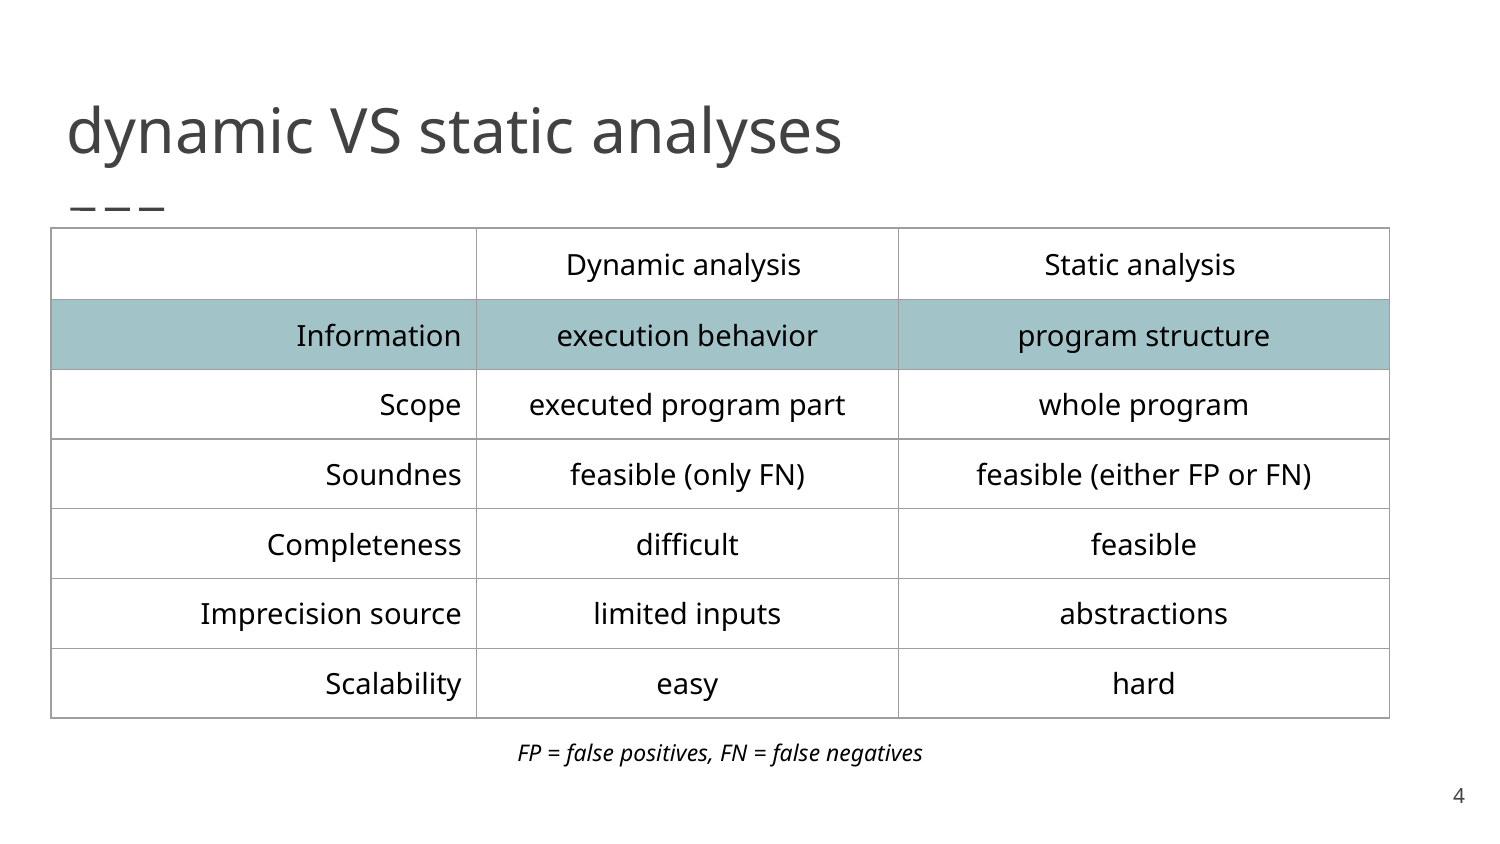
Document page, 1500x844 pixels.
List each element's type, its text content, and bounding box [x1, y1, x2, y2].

table_cell program structure [899, 300, 1389, 369]
table_header [52, 229, 476, 299]
table_cell difficult [477, 509, 898, 578]
table_cell Scalability [52, 649, 476, 717]
table_cell Completeness [52, 509, 476, 578]
slide_number <number> [1389, 764, 1480, 830]
table_cell feasible [899, 509, 1389, 578]
table_cell execution behavior [477, 300, 898, 369]
table_cell abstractions [899, 579, 1389, 648]
table_cell whole program [899, 370, 1389, 438]
text_box FP = false positives, FN = false negatives [237, 716, 1204, 789]
table_cell feasible (either FP or FN) [899, 440, 1389, 508]
table_cell limited inputs [477, 579, 898, 648]
table_cell Soundnes [52, 440, 476, 508]
table_cell Imprecision source [52, 579, 476, 648]
table_header Dynamic analysis [477, 229, 898, 299]
title dynamic VS static analyses [51, 61, 1449, 182]
table_cell easy [477, 649, 898, 716]
table_cell Scope [52, 370, 476, 438]
table_cell executed program part [477, 370, 898, 438]
table_cell Information [52, 300, 476, 369]
table_header Static analysis [899, 229, 1389, 299]
table_cell hard [899, 649, 1389, 717]
table_cell feasible (only FN) [477, 440, 898, 508]
